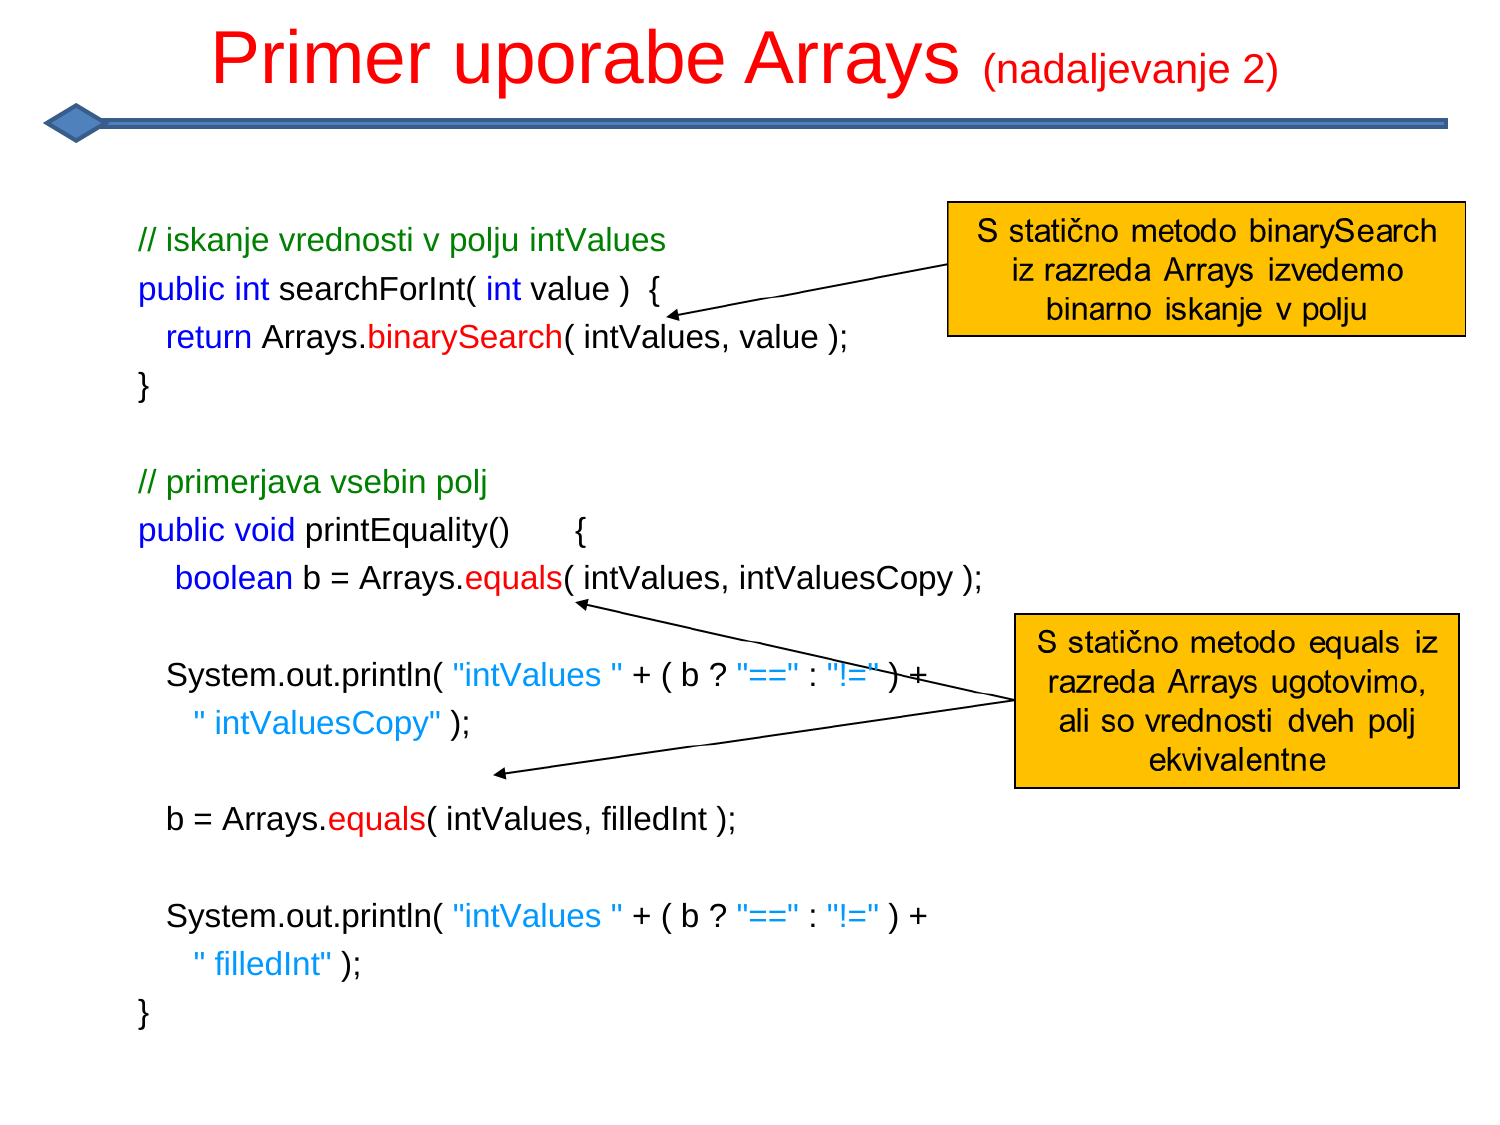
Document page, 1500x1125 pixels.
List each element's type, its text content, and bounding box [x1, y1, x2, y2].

picture [653, 199, 1466, 347]
text_box // iskanje vrednosti v polju intValues public int searchForInt( int value ) { return Arrays.binarySearch( intValues, value ); } // primerjava vsebin polj public void printEquality() { boolean b = Arrays.equals( intValues, intValuesCopy ); System.out.println( "intValues " + ( b ? "==" : "!=" ) + " intValuesCopy" ); b = Arrays.equals( intValues, filledInt ); System.out.println( "intValues " + ( b ? "==" : "!=" ) + " filledInt" ); } [58, 210, 1197, 887]
title Primer uporabe Arrays (nadaljevanje 2) [70, 0, 1421, 108]
picture [1197, 589, 1467, 798]
